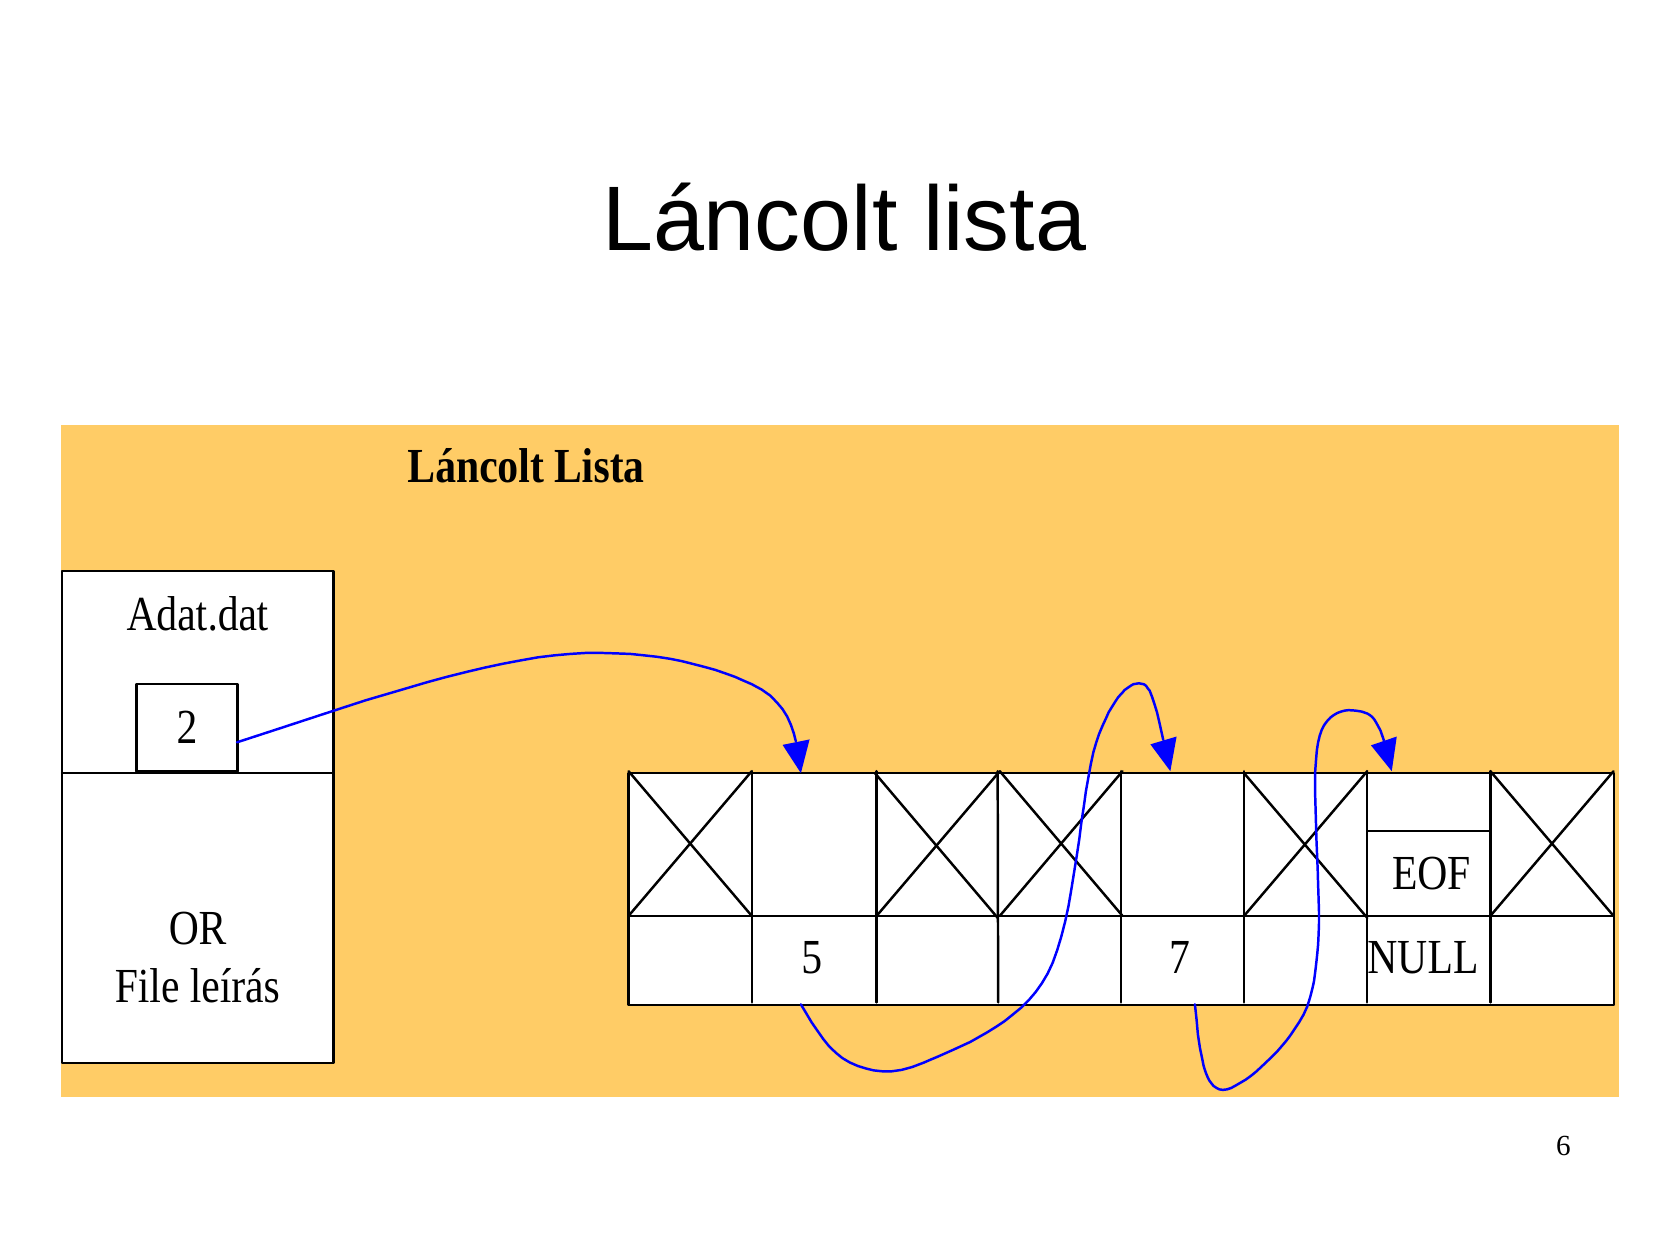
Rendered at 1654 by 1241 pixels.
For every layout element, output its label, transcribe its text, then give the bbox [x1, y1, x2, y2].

title Láncolt lista [124, 110, 1530, 317]
chart [60, 425, 1619, 1098]
